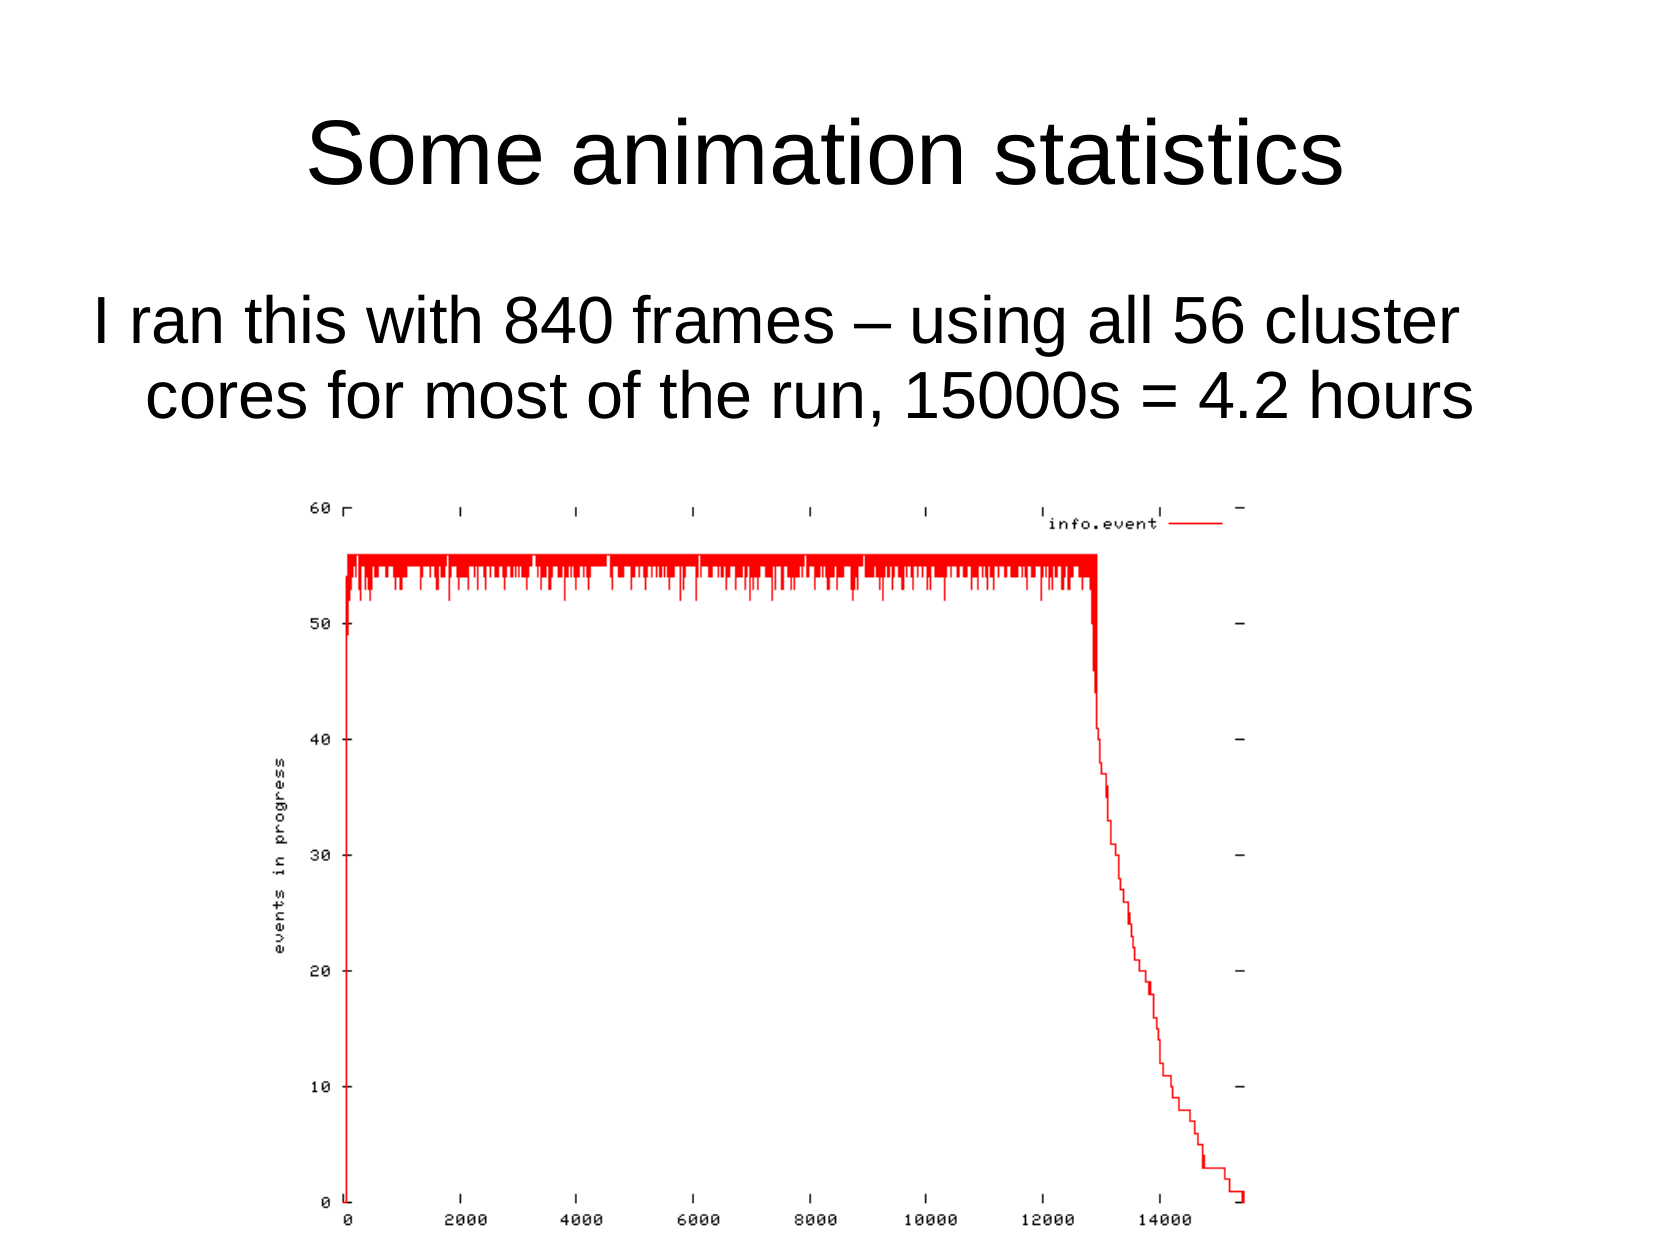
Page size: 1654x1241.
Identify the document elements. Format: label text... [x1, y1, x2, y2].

list I ran this with 840 frames – using all 56 cluster cores for most of the run, 15000s = 4.2 hours [75, 283, 1563, 1088]
title Some animation statistics [82, 56, 1571, 250]
picture [262, 487, 1275, 1238]
